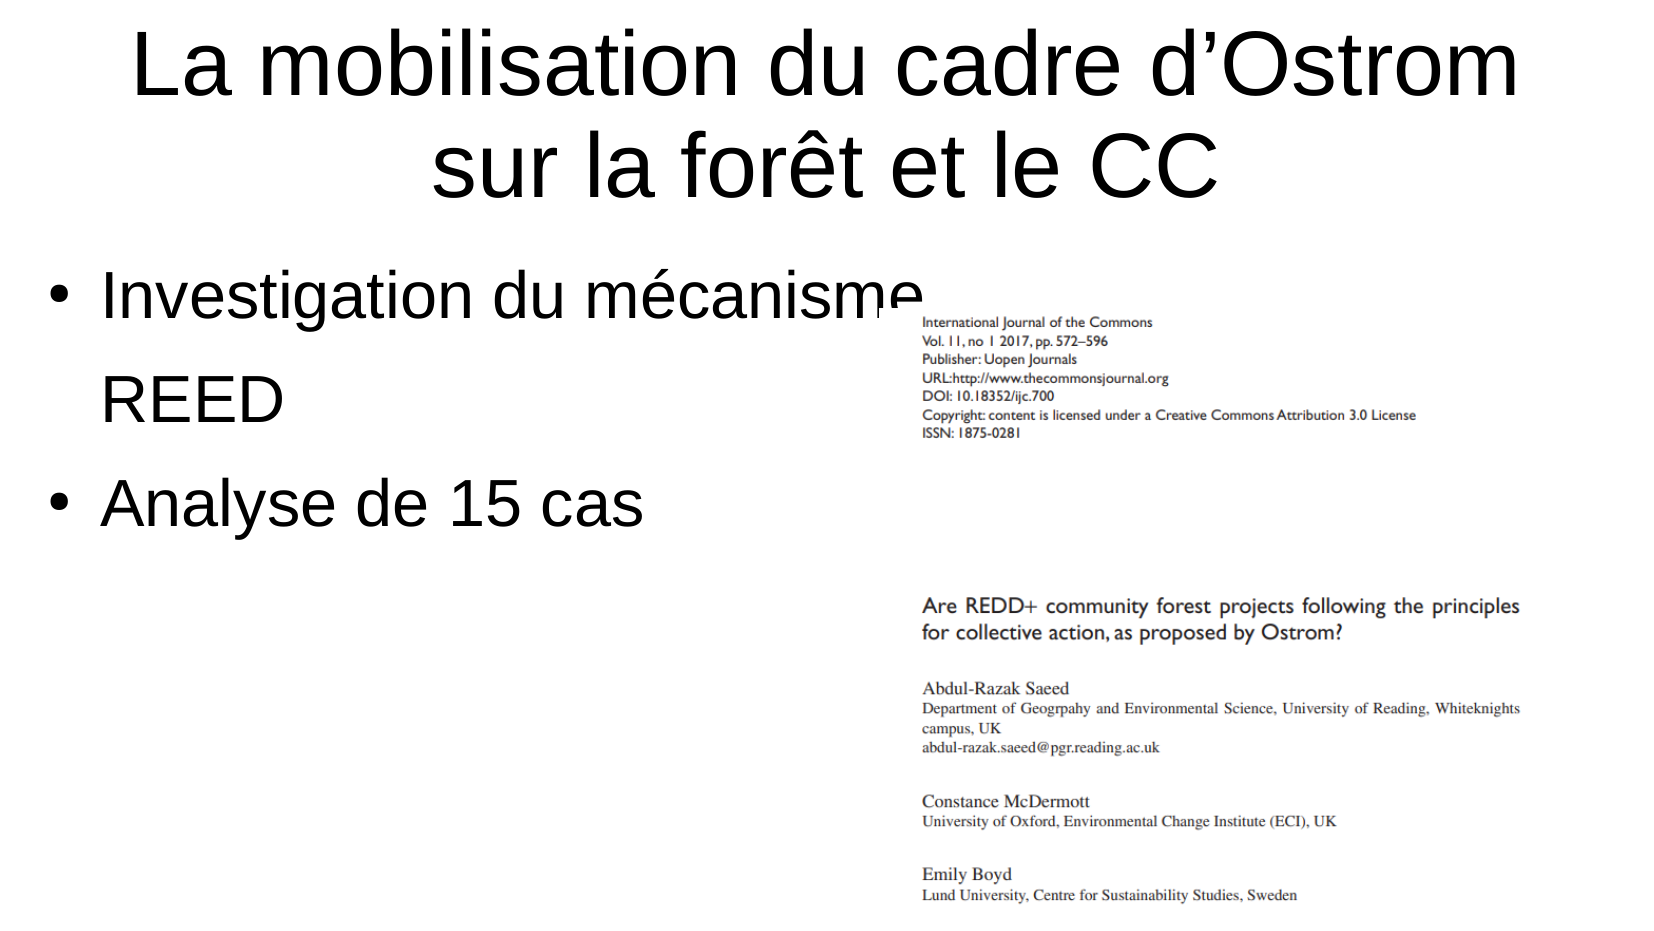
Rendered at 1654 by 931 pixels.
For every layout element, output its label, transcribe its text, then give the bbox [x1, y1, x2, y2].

title La mobilisation du cadre d’Ostrom sur la forêt et le CC [82, 12, 1571, 218]
list Investigation du mécanisme REED Analyse de 15 cas [29, 257, 1518, 798]
picture [879, 308, 1591, 916]
